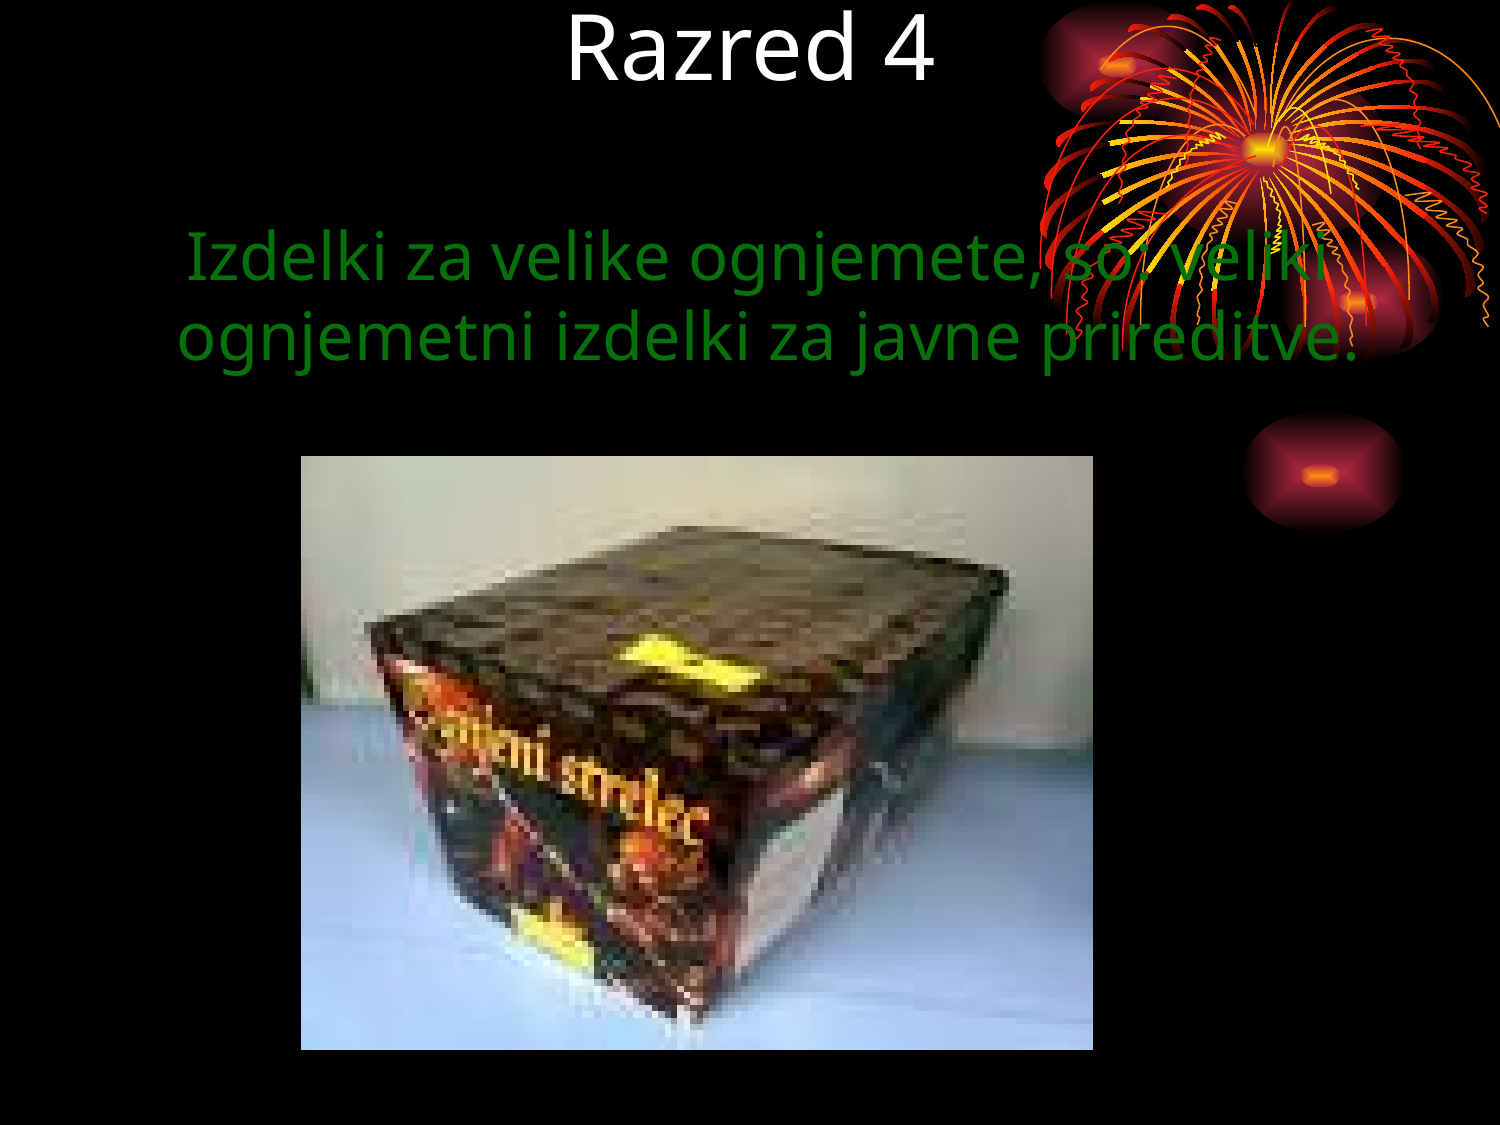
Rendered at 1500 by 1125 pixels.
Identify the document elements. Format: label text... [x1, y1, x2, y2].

picture [301, 456, 1093, 1050]
title Razred 4 [0, 0, 1500, 187]
list Izdelki za velike ognjemete, so: veliki ognjemetni izdelki za javne prireditve. [0, 206, 1500, 1125]
